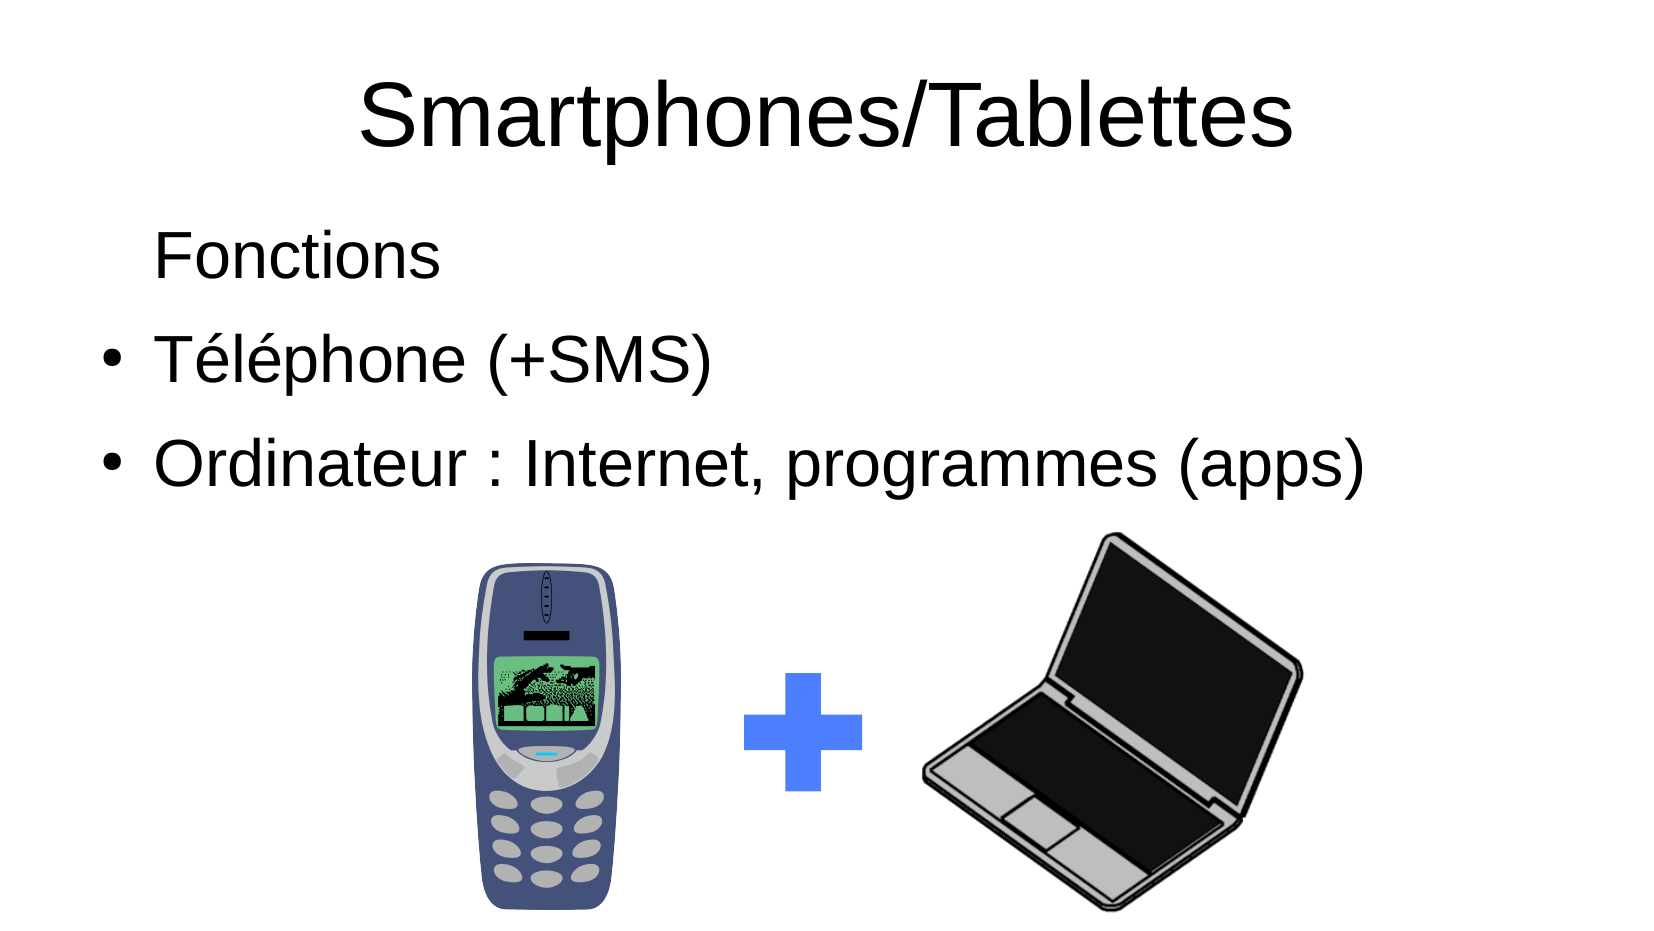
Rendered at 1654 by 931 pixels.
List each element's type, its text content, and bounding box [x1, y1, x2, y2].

list Fonctions Téléphone (+SMS) Ordinateur : Internet, programmes (apps) [82, 217, 1571, 758]
picture [887, 496, 1359, 931]
picture [472, 563, 621, 910]
title Smartphones/Tablettes [82, 37, 1571, 193]
text_box [744, 673, 863, 792]
